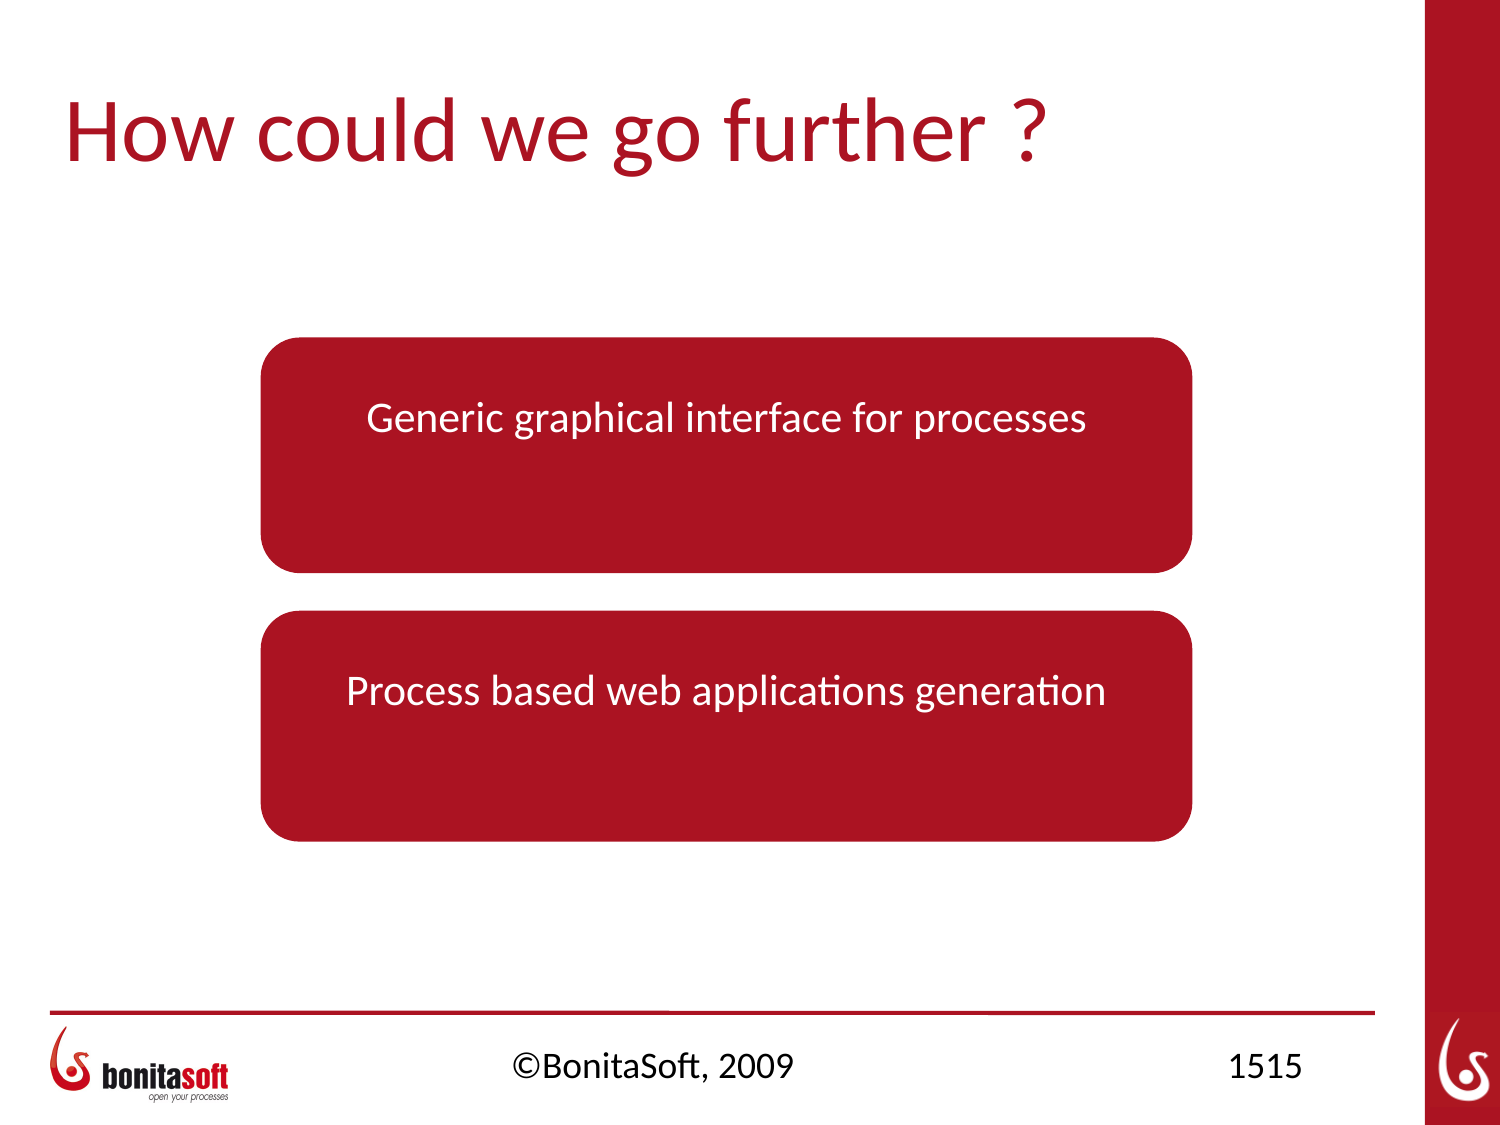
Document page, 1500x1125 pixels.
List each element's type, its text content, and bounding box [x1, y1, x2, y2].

text_box Process based web applications generation [260, 610, 1193, 842]
title How could we go further ? [50, 45, 1375, 233]
text_box Generic graphical interface for processes [260, 337, 1193, 574]
picture [50, 1026, 228, 1103]
slide_number <numéro><numéro> [1212, 1042, 1375, 1103]
picture [1430, 1012, 1500, 1107]
footer ©BonitaSoft, 2009 [487, 1042, 1175, 1103]
